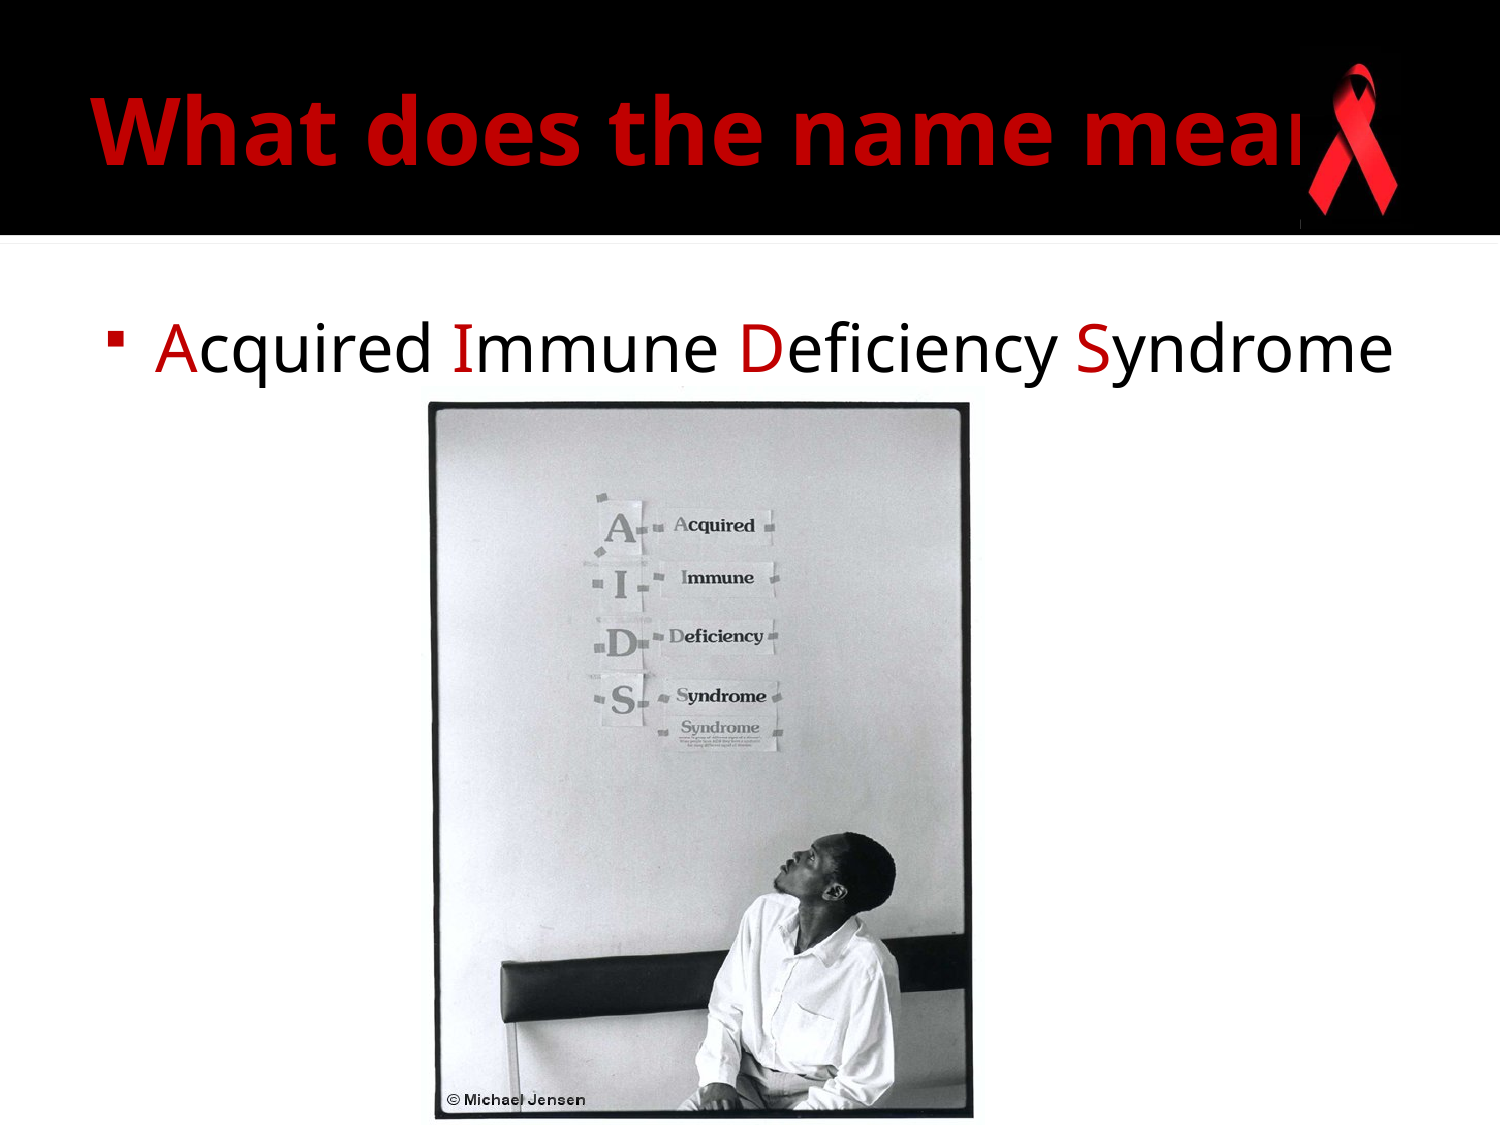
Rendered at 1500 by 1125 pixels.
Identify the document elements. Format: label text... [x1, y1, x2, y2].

list Acquired Immune Deficiency Syndrome [75, 291, 1425, 1050]
picture [421, 386, 985, 1125]
picture [1300, 46, 1414, 229]
title What does the name mean? [75, 25, 1425, 231]
